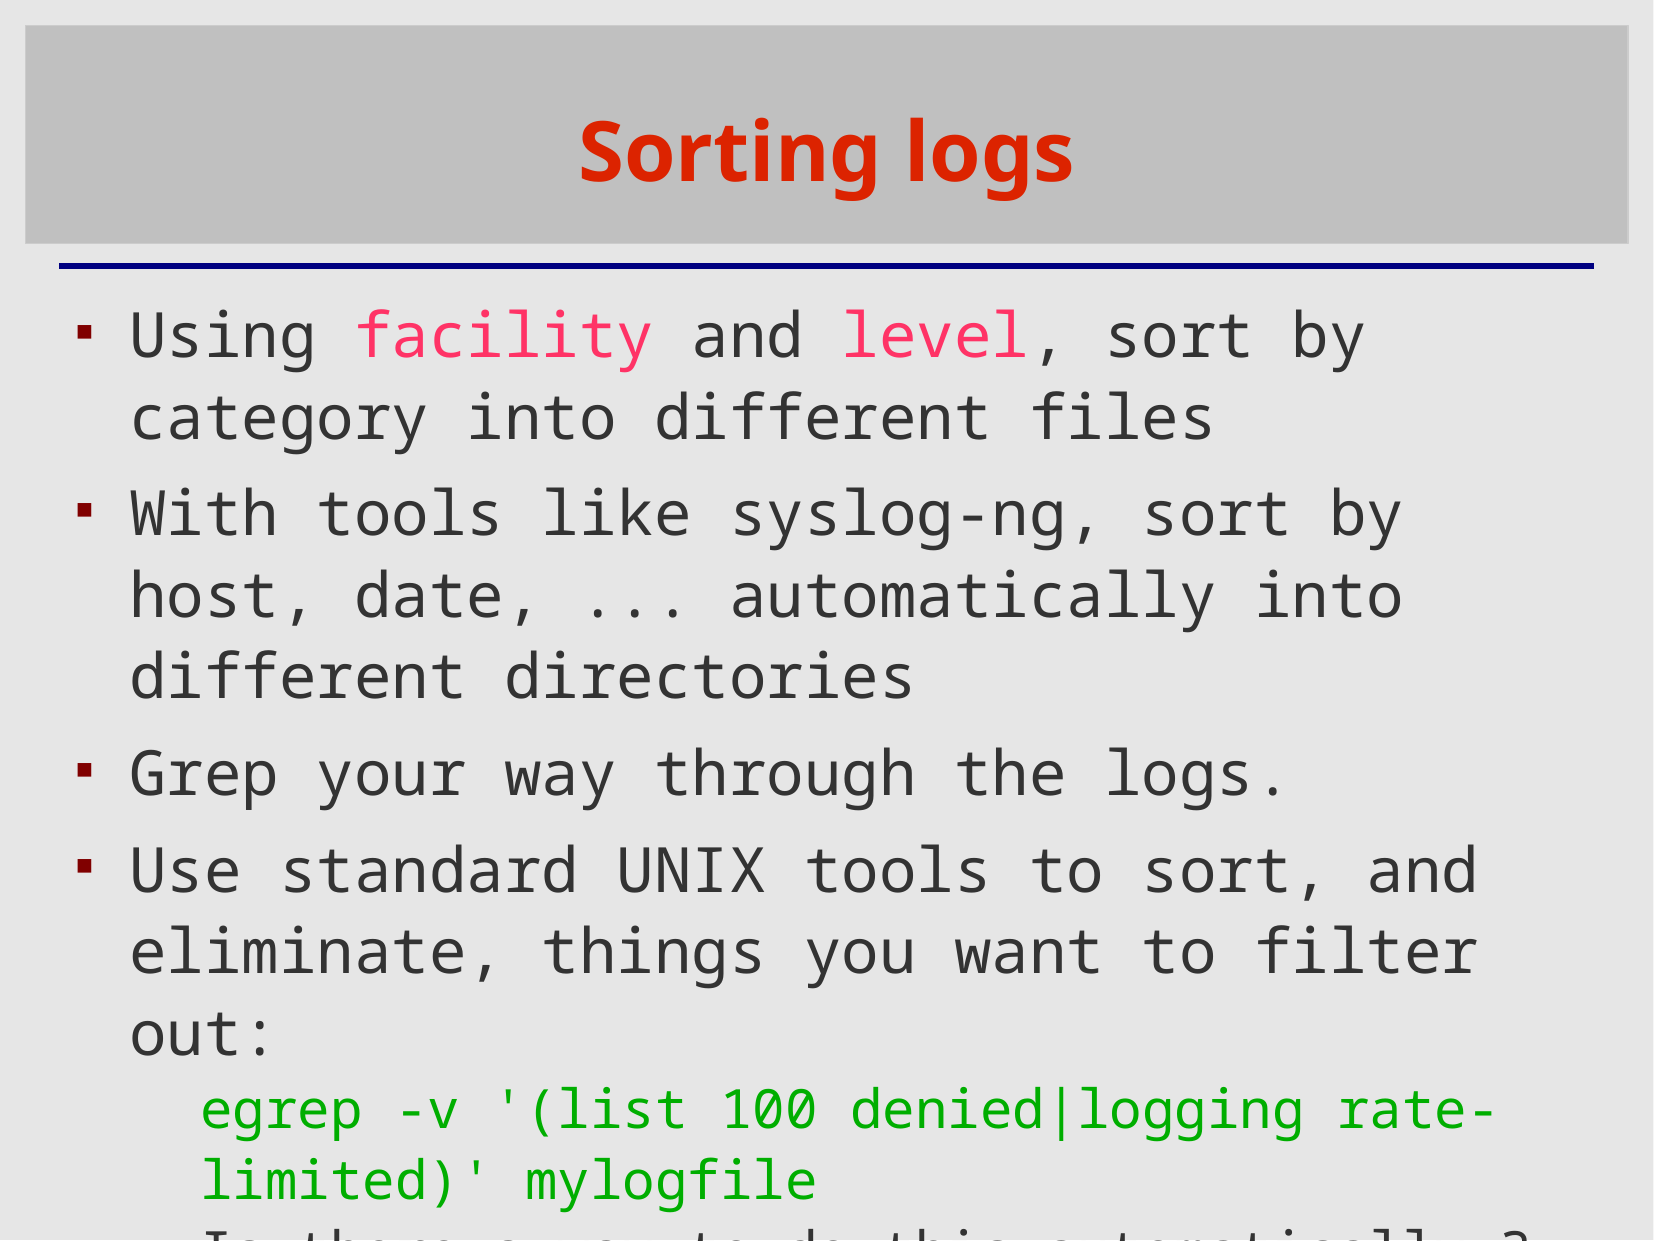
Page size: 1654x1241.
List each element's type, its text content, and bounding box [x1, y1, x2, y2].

list Using facility and level, sort by category into different files With tools like syslog-ng, sort by host, date, ... automatically into different directories Grep your way through the logs. Use standard UNIX tools to sort, and eliminate, things you want to filter out: egrep -v '(list 100 denied|logging rate-limited)' mylogfile Is there a way to do this automatically ? [59, 292, 1594, 1152]
title Sorting logs [121, 46, 1534, 253]
